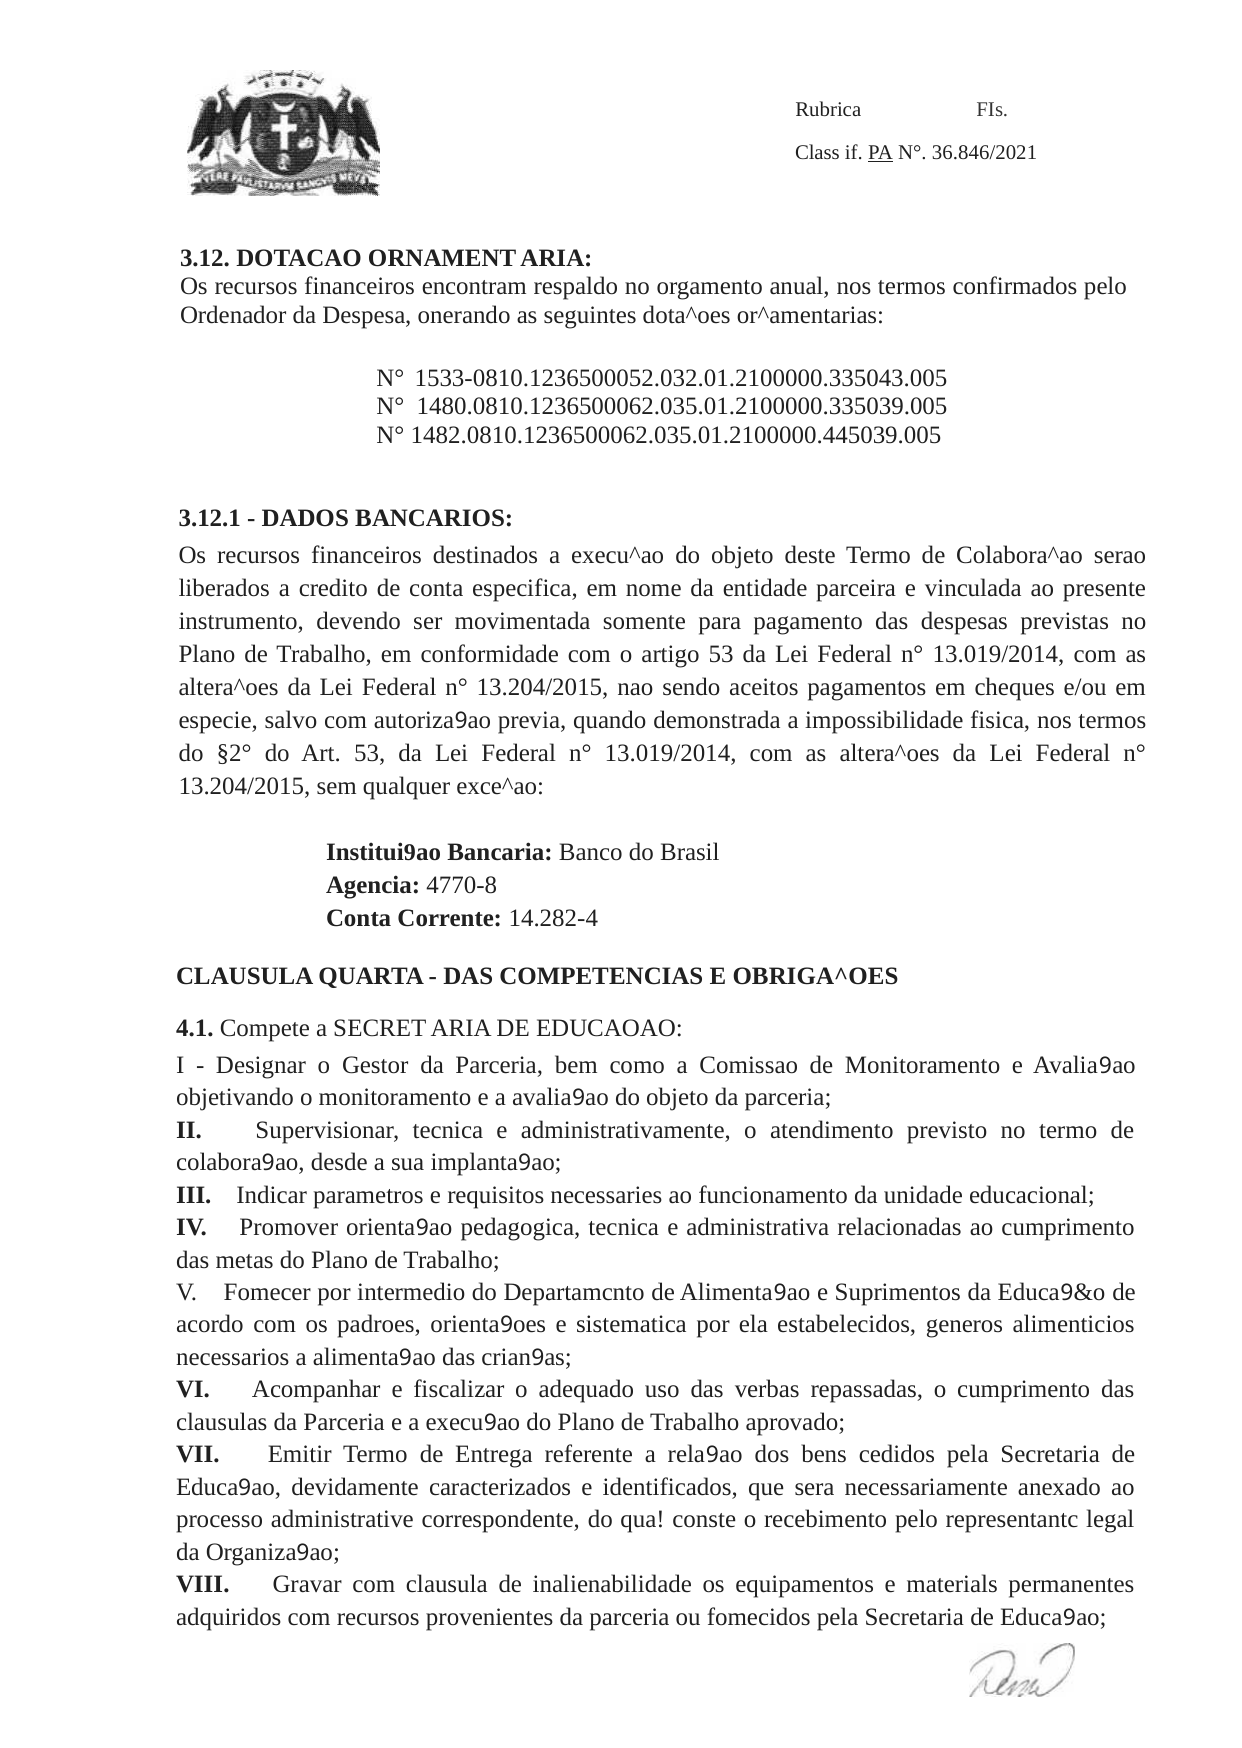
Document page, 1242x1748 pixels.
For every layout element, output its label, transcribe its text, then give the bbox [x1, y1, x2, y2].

text_box Class if. PA N°. 36.846/2021 [795, 139, 1115, 160]
text_box 3.12.1 - DADOS BANCARIOS: Os recursos financeiros destinados a execu^ao do objeto deste Termo de Colabora^ao serao liberados a credito de conta especifica, em nome da entidade parceira e vinculada ao presente instrumento, devendo ser movimentada somente para pagamento das despesas previstas no Plano de Trabalho, em conformidade com o artigo 53 da Lei Federal n° 13.019/2014, com as altera^oes da Lei Federal n° 13.204/2015, nao sendo aceitos pagamentos em cheques e/ou em especie, salvo com autoriza9ao previa, quando demonstrada a impossibilidade fisica, nos termos do §2° do Art. 53, da Lei Federal n° 13.019/2014, com as altera^oes da Lei Federal n° 13.204/2015, sem qualquer exce^ao: [179, 501, 1148, 795]
text_box 3.12. DOTACAO ORNAMENT ARIA: Os recursos financeiros encontram respaldo no orgamento anual, nos termos confirmados pelo Ordenador da Despesa, onerando as seguintes dota^oes or^amentarias: [180, 242, 1148, 333]
text_box FIs. [976, 96, 1011, 117]
picture [969, 1643, 1075, 1697]
text_box N° 1533-0810.1236500052.032.01.2100000.335043.005 N° 1480.0810.1236500062.035.01.2100000.335039.005 N° 1482.0810.1236500062.035.01.2100000.445039.005 [376, 362, 948, 444]
picture [187, 70, 380, 197]
text_box Institui9ao Bancaria: Banco do Brasil Agencia: 4770-8 Conta Corrente: 14.282-4 [326, 832, 725, 922]
text_box CLAUSULA QUARTA - DAS COMPETENCIAS E OBRIGA^OES 4.1. Compete a SECRET ARIA DE EDUCAOAO: I - Designar o Gestor da Parceria, bem como a Comissao de Monitoramento e Avalia9ao objetivando o monitoramento e a avalia9ao do objeto da parceria; II. Supervisionar, tecnica e administrativamente, o atendimento previsto no termo de colabora9ao, desde a sua implanta9ao; III. Indicar parametros e requisitos necessaries ao funcionamento da unidade educacional; IV. Promover orienta9ao pedagogica, tecnica e administrativa relacionadas ao cumprimento das metas do Plano de Trabalho; V. Fomecer por intermedio do Departamcnto de Alimenta9ao e Suprimentos da Educa9&o de acordo com os padroes, orienta9oes e sistematica por ela estabelecidos, generos alimenticios necessarios a alimenta9ao das crian9as; VI. Acompanhar e fiscalizar o adequado uso das verbas repassadas, o cumprimento das clausulas da Parceria e a execu9ao do Plano de Trabalho aprovado; VII. Emitir Termo de Entrega referente a rela9ao dos bens cedidos pela Secretaria de Educa9ao, devidamente caracterizados e identificados, que sera necessariamente anexado ao processo administrative correspondente, do qua! conste o recebimento pelo representantc legal da Organiza9ao; VIII. Gravar com clausula de inalienabilidade os equipamentos e materials permanentes adquiridos com recursos provenientes da parceria ou fomecidos pela Secretaria de Educa9ao; [176, 960, 1145, 1639]
text_box Rubrica [795, 95, 866, 117]
